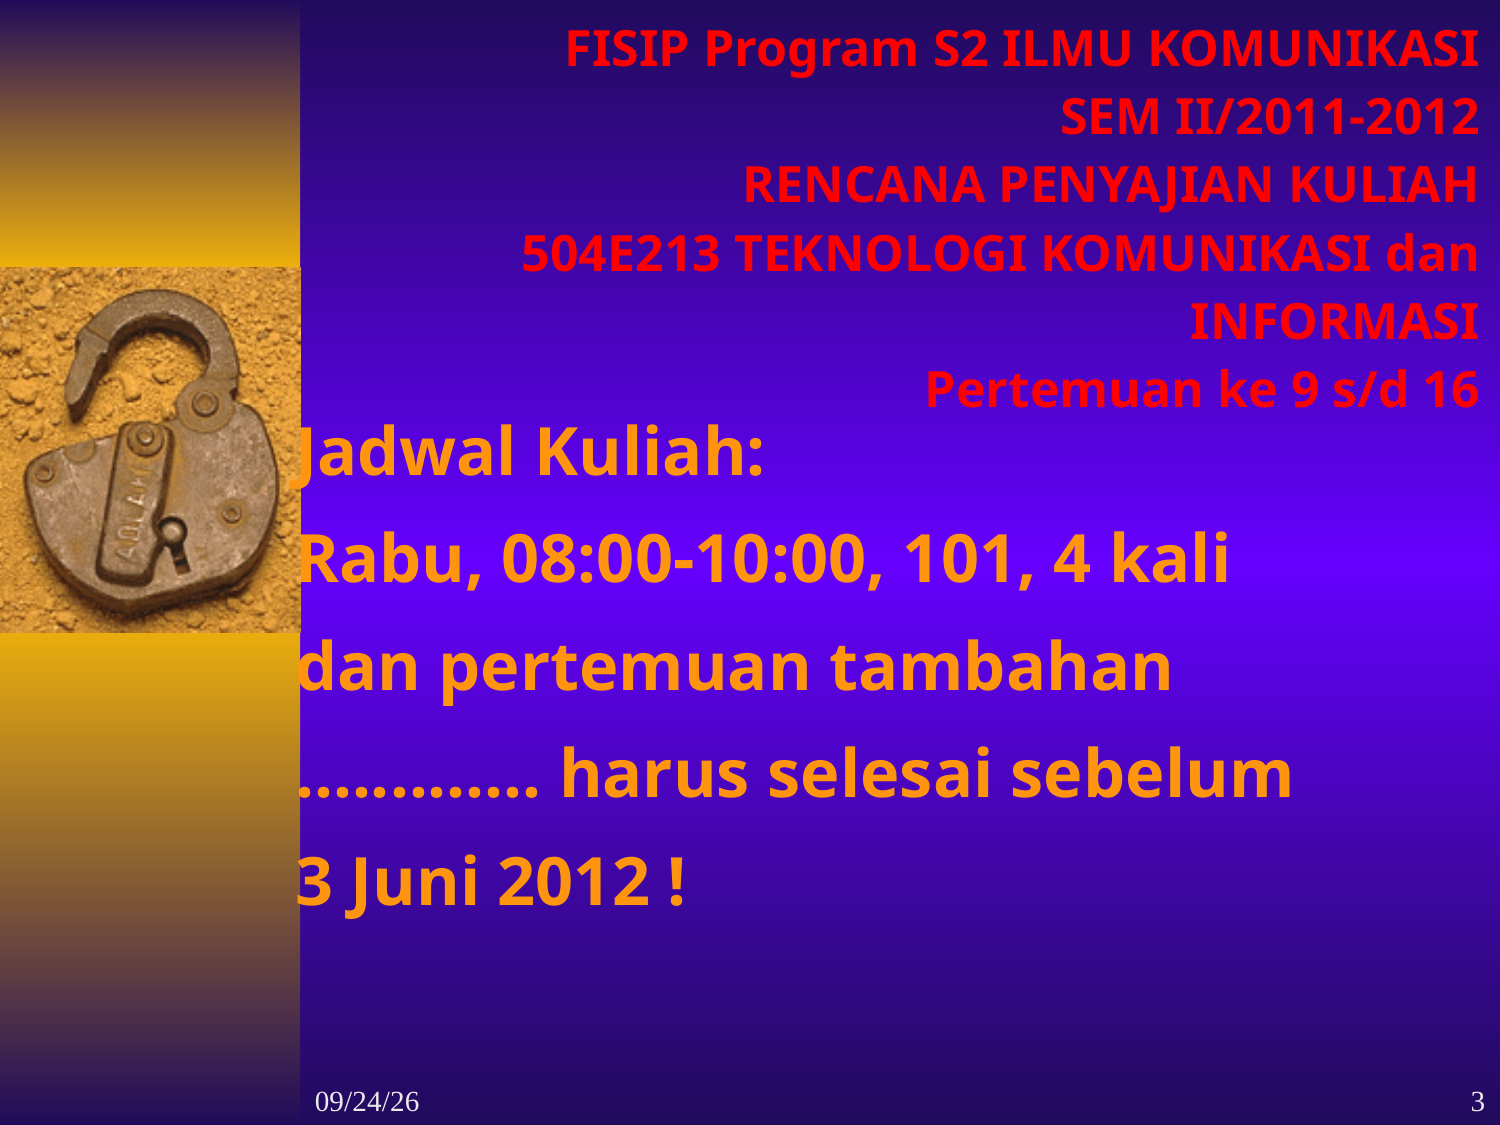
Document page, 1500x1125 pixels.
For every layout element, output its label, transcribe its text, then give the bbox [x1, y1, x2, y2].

picture [0, 267, 301, 633]
title FISIP Program S2 ILMU KOMUNIKASI SEM II/2011-2012 RENCANA PENYAJIAN KULIAH 504E213 TEKNOLOGI KOMUNIKASI dan INFORMASI Pertemuan ke 9 s/d 16 [342, 35, 1480, 400]
subtitle Jadwal Kuliah: Rabu, 08:00-10:00, 101, 4 kali dan pertemuan tambahan ............. harus selesai sebelum 3 Juni 2012 ! [295, 413, 1477, 916]
